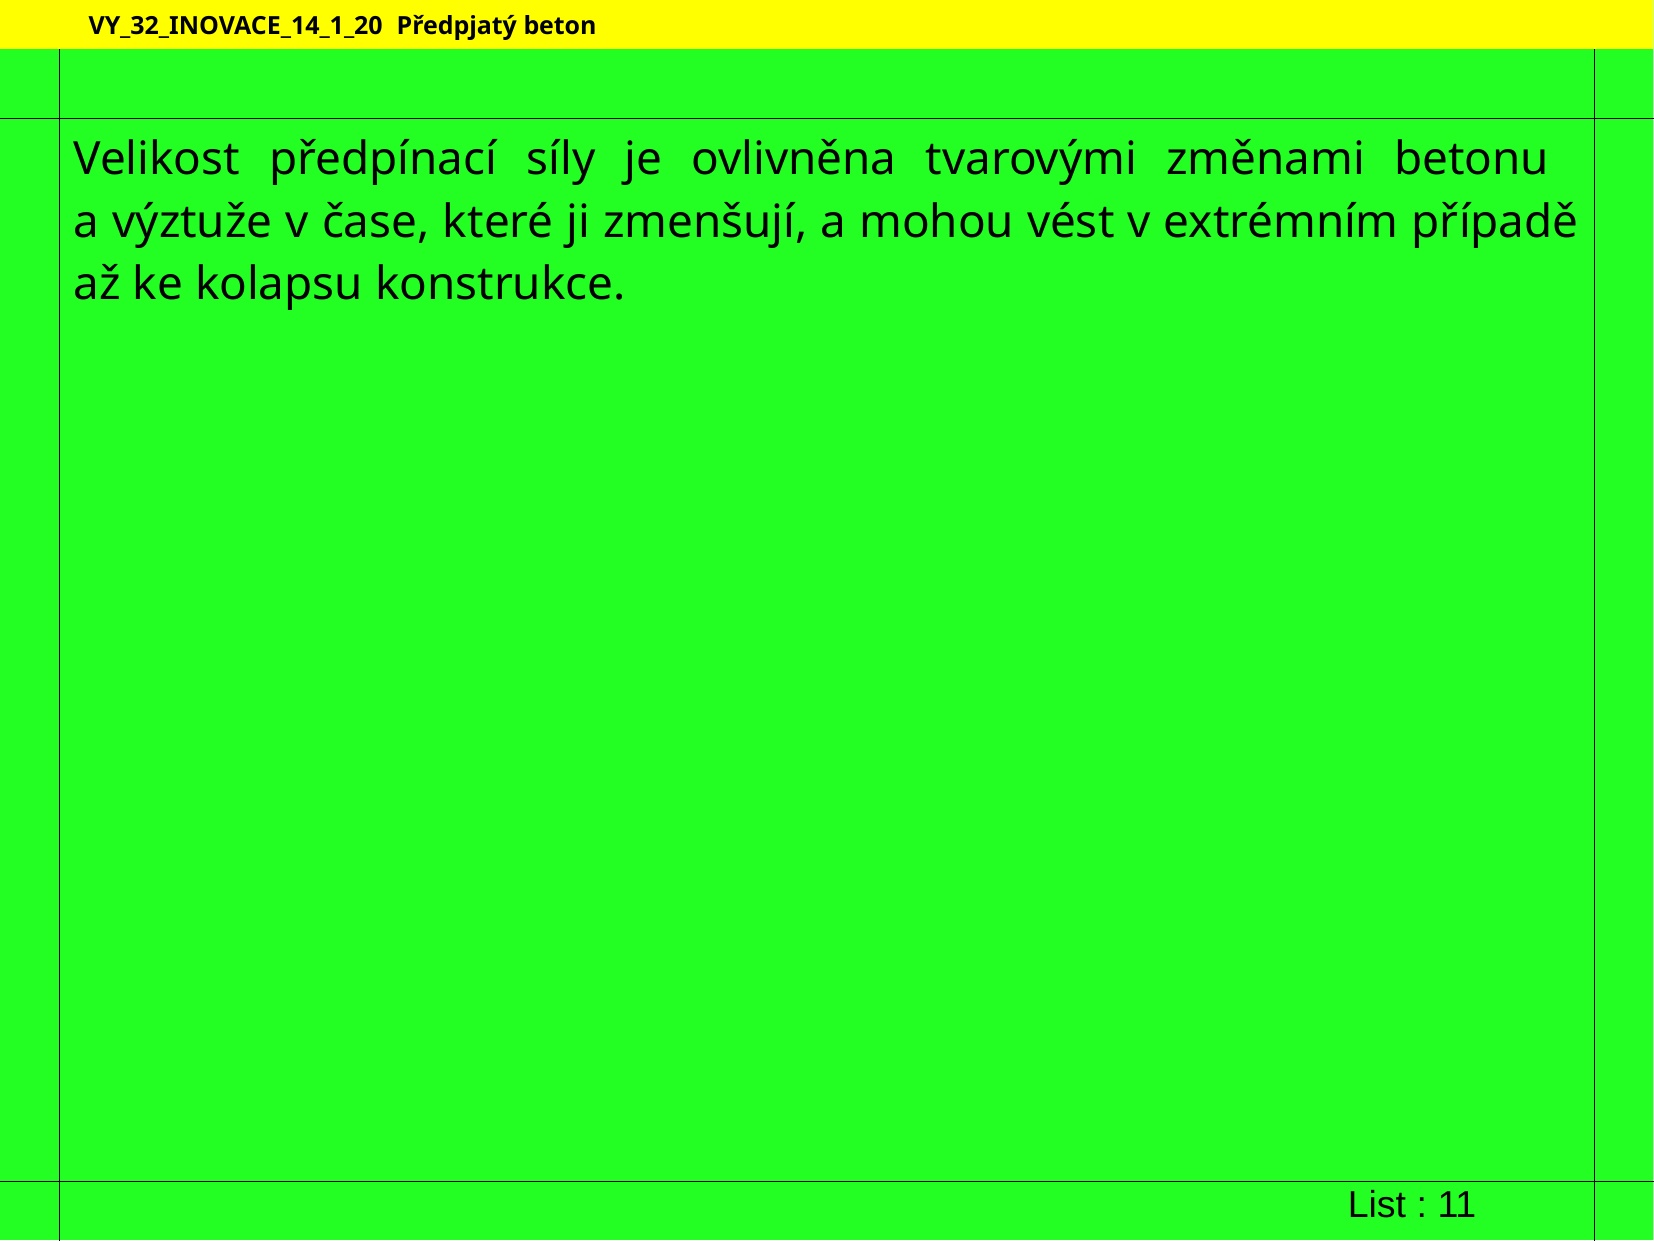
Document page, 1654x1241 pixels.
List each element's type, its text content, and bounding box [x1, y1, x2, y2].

text_box List : <číslo> [1357, 1176, 1599, 1241]
text_box VY_32_INOVACE_14_1_20 Předpjatý beton [0, 0, 1654, 47]
text_box Velikost předpínací síly je ovlivněna tvarovými změnami betonu a výztuže v čase, které ji zmenšují, a mohou vést v extrémním případě až ke kolapsu konstrukce. [59, 118, 1595, 1182]
